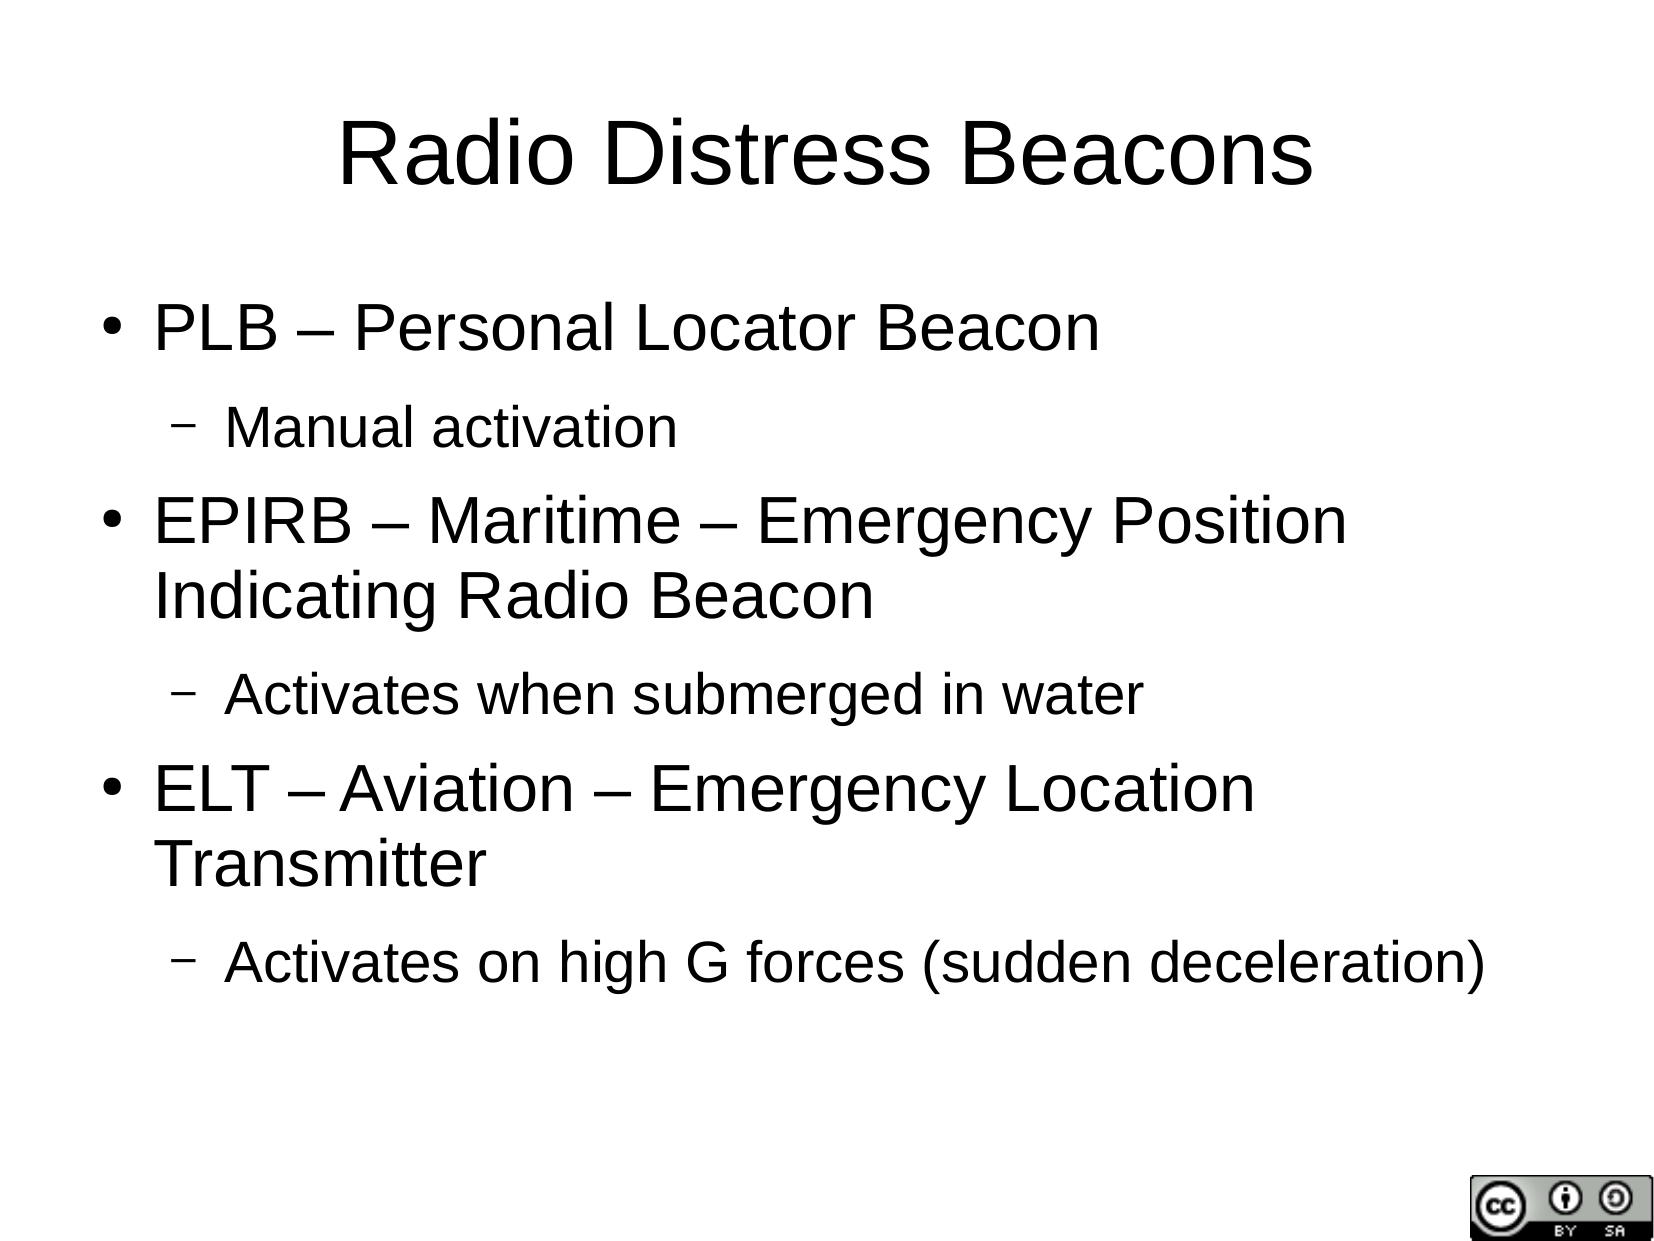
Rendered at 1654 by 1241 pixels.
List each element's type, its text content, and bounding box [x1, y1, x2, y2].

list PLB – Personal Locator Beacon Manual activation EPIRB – Maritime – Emergency Position Indicating Radio Beacon Activates when submerged in water ELT – Aviation – Emergency Location Transmitter Activates on high G forces (sudden deceleration) [82, 290, 1571, 1179]
picture [1470, 1175, 1654, 1241]
title Radio Distress Beacons [82, 49, 1571, 257]
